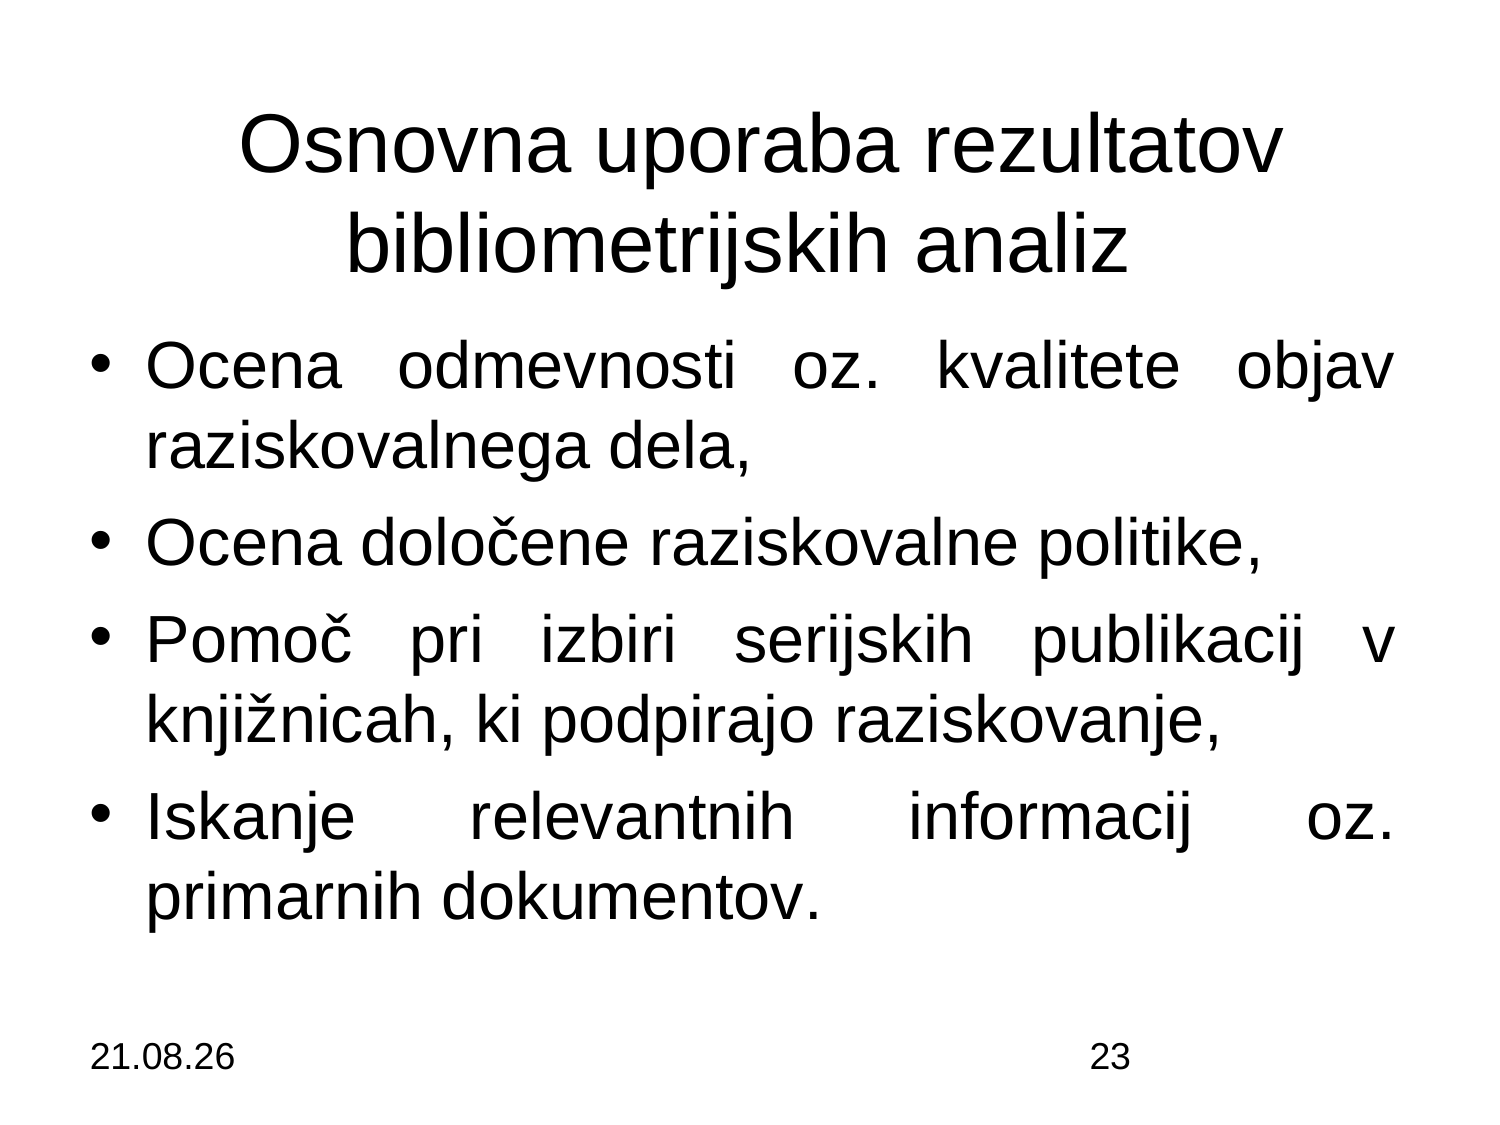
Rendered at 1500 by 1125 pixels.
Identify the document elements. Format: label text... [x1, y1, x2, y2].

list Ocena odmevnosti oz. kvalitete objav raziskovalnega dela, Ocena določene raziskovalne politike, Pomoč pri izbiri serijskih publikacij v knjižnicah, ki podpirajo raziskovanje, Iskanje relevantnih informacij oz. primarnih dokumentov. [74, 314, 1412, 1037]
title Osnovna uporaba rezultatov bibliometrijskih analiz [75, 0, 1426, 297]
